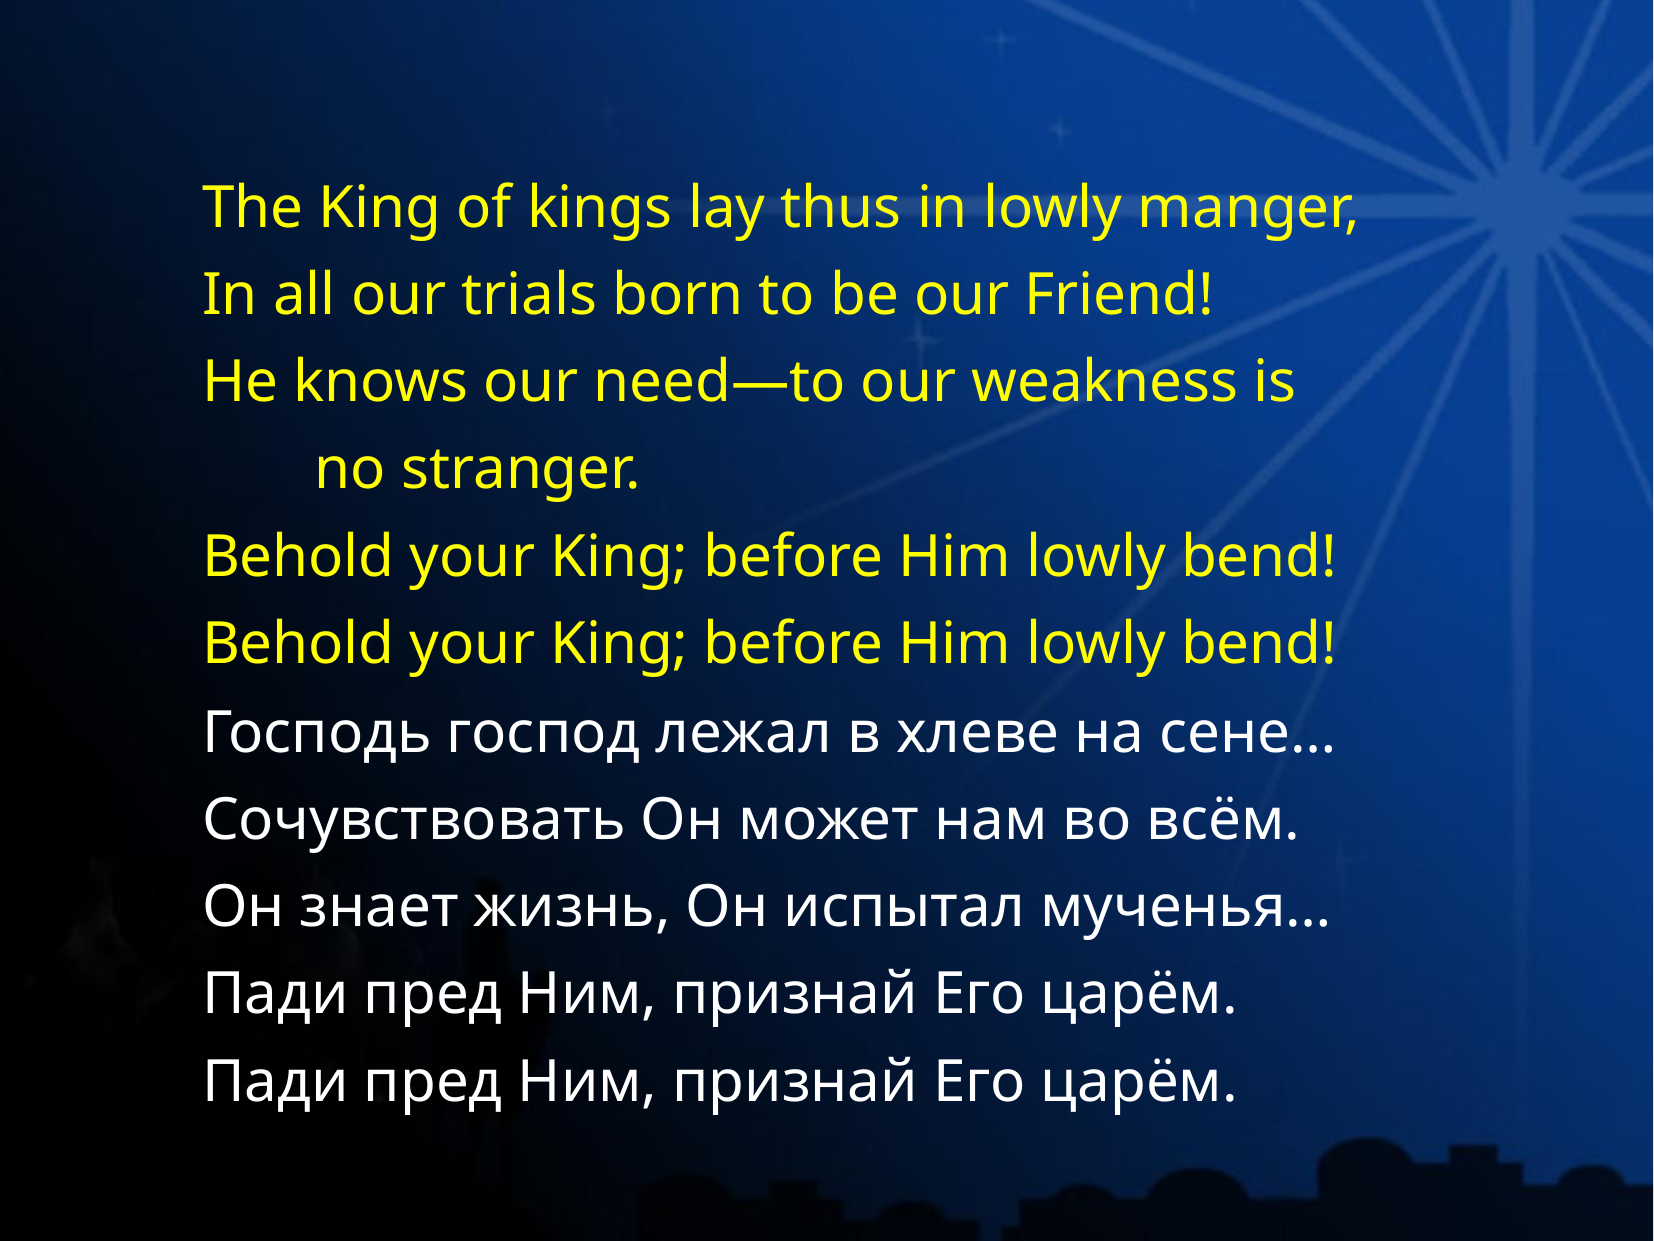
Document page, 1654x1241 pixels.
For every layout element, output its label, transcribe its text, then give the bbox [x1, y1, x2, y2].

picture [0, 0, 1654, 1241]
text_box The King of kings lay thus in lowly manger, In all our trials born to be our Friend! He knows our need—to our weakness is no stranger. Behold your King; before Him lowly bend! Behold your King; before Him lowly bend! [75, 150, 1653, 638]
text_box Господь господ лежал в хлеве на сене… Сочувствовать Он может нам во всём. Он знает жизнь, Он испытал мученья… Пади пред Ним, признай Его царём. Пади пред Ним, признай Его царём. [75, 675, 1576, 1163]
